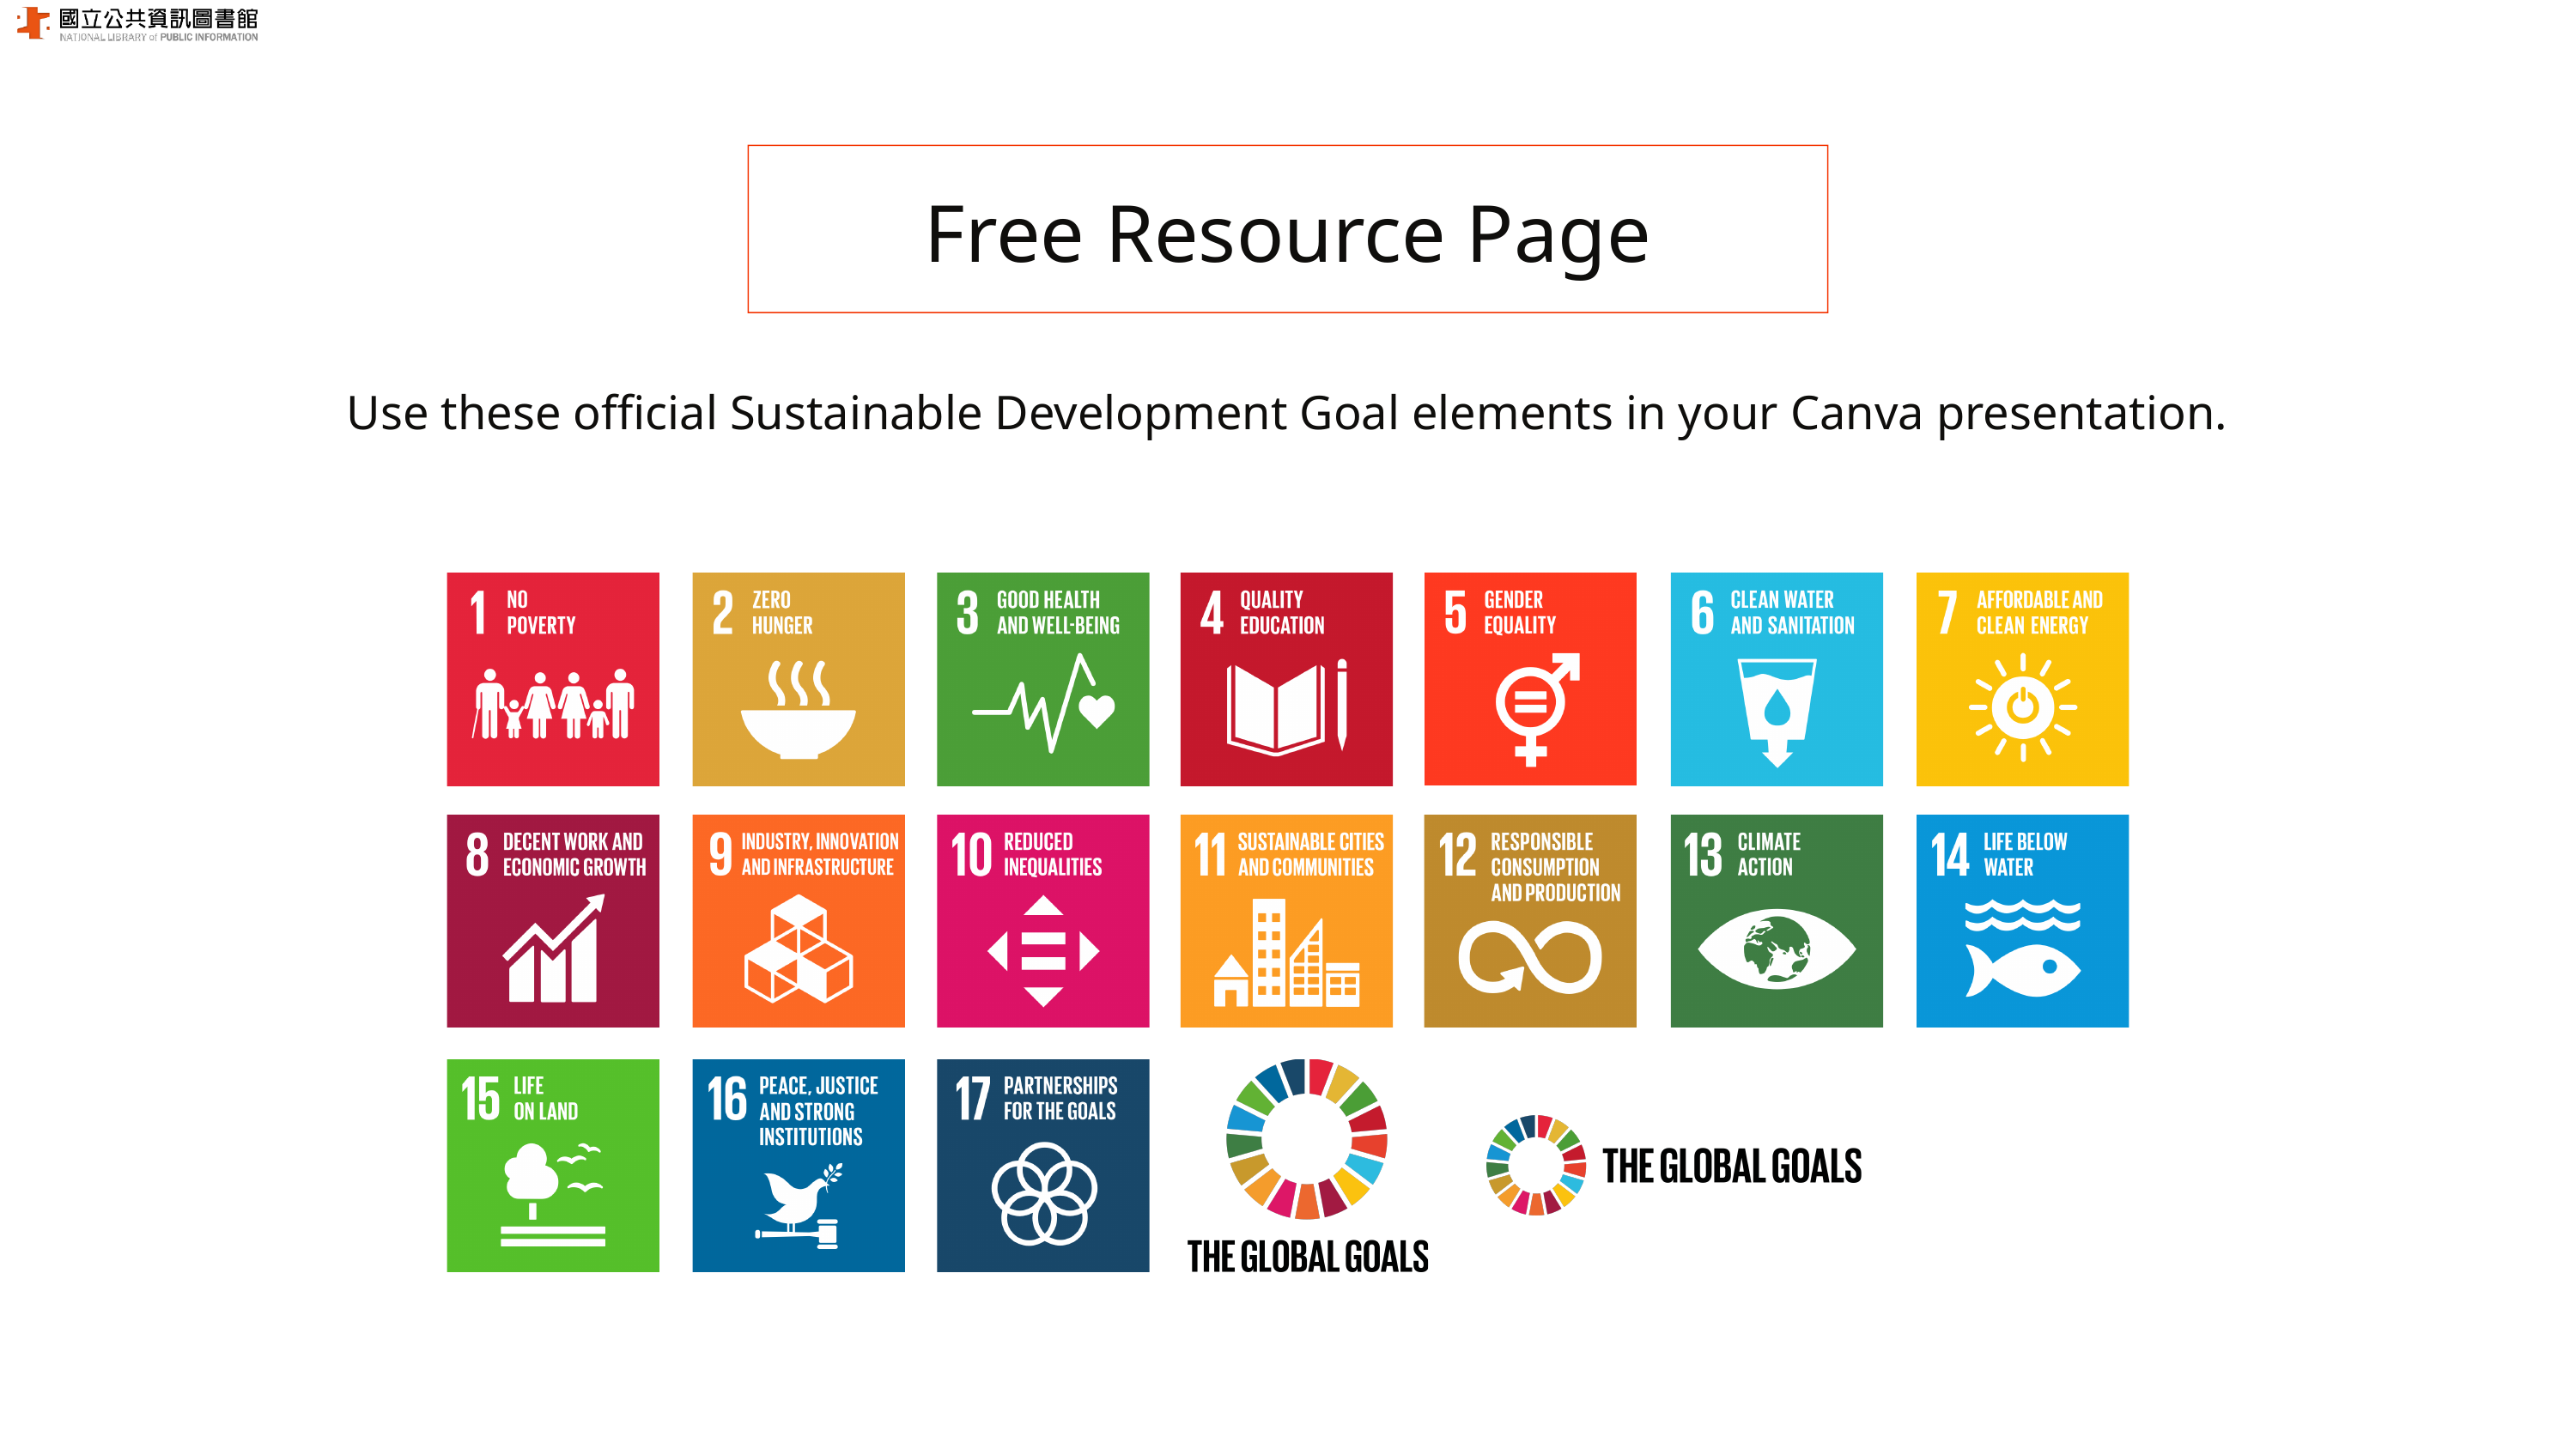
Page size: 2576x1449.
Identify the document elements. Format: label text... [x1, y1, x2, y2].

text_box [937, 815, 1150, 1028]
text_box [1424, 815, 1637, 1028]
text_box Free Resource Page [804, 175, 1772, 279]
text_box [937, 1059, 1150, 1272]
text_box [1180, 815, 1394, 1028]
text_box [937, 573, 1150, 786]
text_box [447, 573, 659, 786]
text_box [1486, 1115, 1862, 1216]
text_box [1917, 815, 2129, 1028]
text_box [1180, 573, 1394, 786]
text_box [1670, 815, 1884, 1028]
text_box [692, 573, 905, 786]
text_box [747, 144, 1829, 313]
text_box [692, 1059, 905, 1272]
text_box [447, 815, 659, 1028]
text_box [692, 815, 905, 1028]
text_box [1670, 573, 1884, 786]
text_box Use these official Sustainable Development Goal elements in your Canva presentation. [237, 378, 2339, 437]
text_box [1425, 573, 1637, 785]
text_box [1917, 573, 2129, 786]
text_box [447, 1059, 659, 1272]
text_box [1188, 1059, 1429, 1272]
